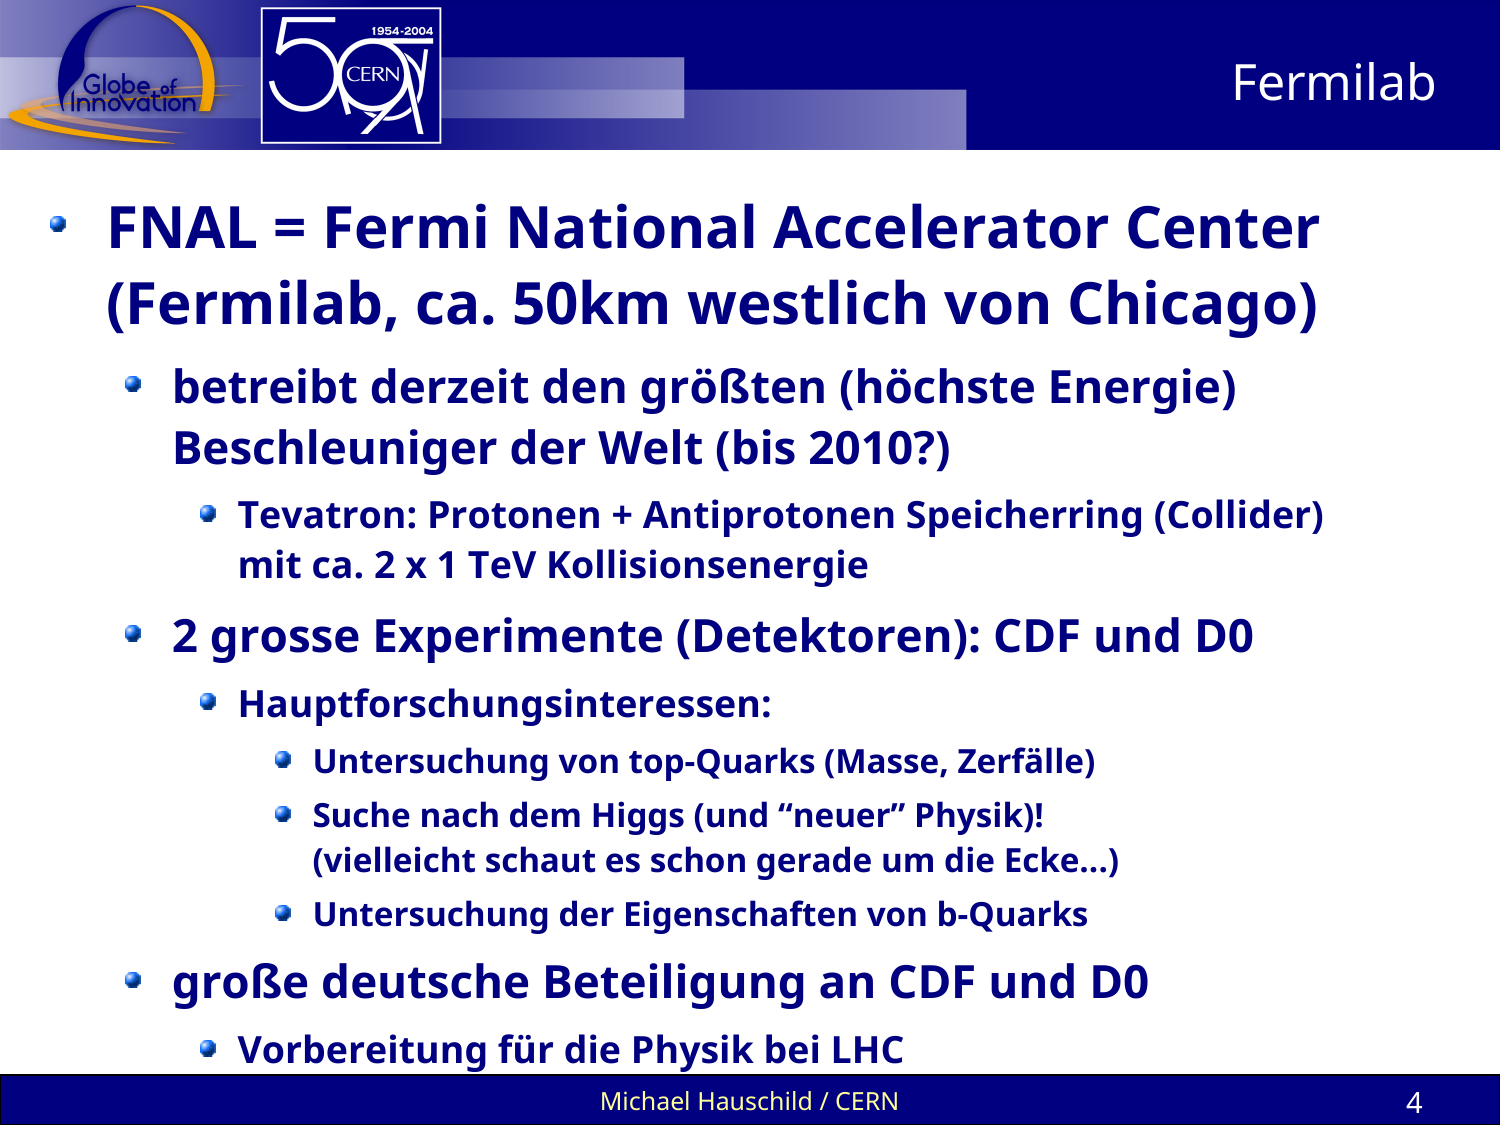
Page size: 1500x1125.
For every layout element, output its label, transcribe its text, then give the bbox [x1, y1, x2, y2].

list FNAL = Fermi National Accelerator Center (Fermilab, ca. 50km westlich von Chicago) betreibt derzeit den größten (höchste Energie) Beschleuniger der Welt (bis 2010?) Tevatron: Protonen + Antiprotonen Speicherring (Collider) mit ca. 2 x 1 TeV Kollisionsenergie 2 grosse Experimente (Detektoren): CDF und D0 Hauptforschungsinteressen: Untersuchung von top-Quarks (Masse, Zerfälle) Suche nach dem Higgs (und “neuer” Physik)! (vielleicht schaut es schon gerade um die Ecke...) Untersuchung der Eigenschaften von b-Quarks große deutsche Beteiligung an CDF und D0 Vorbereitung für die Physik bei LHC [50, 187, 1438, 1038]
picture [0, 0, 1500, 150]
title Fermilab [450, 37, 1438, 126]
picture [200, 1040, 216, 1057]
